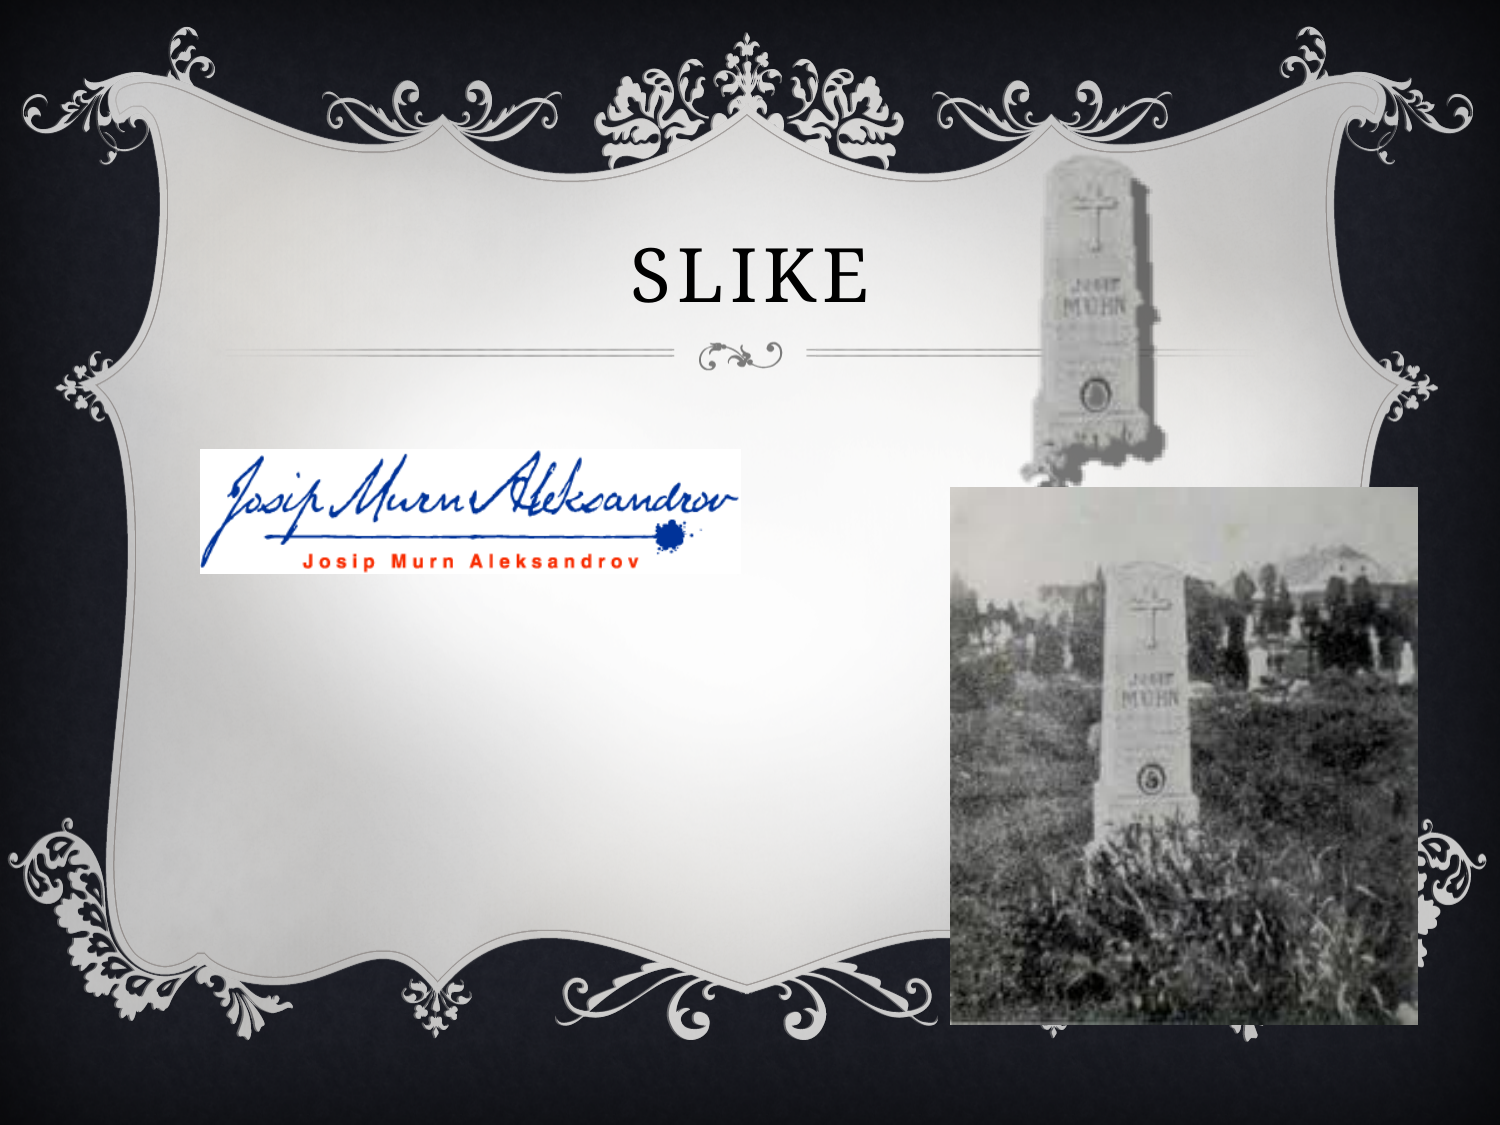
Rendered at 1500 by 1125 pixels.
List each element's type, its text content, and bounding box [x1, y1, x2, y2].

title slike [225, 212, 875, 325]
picture [0, 0, 1500, 1125]
